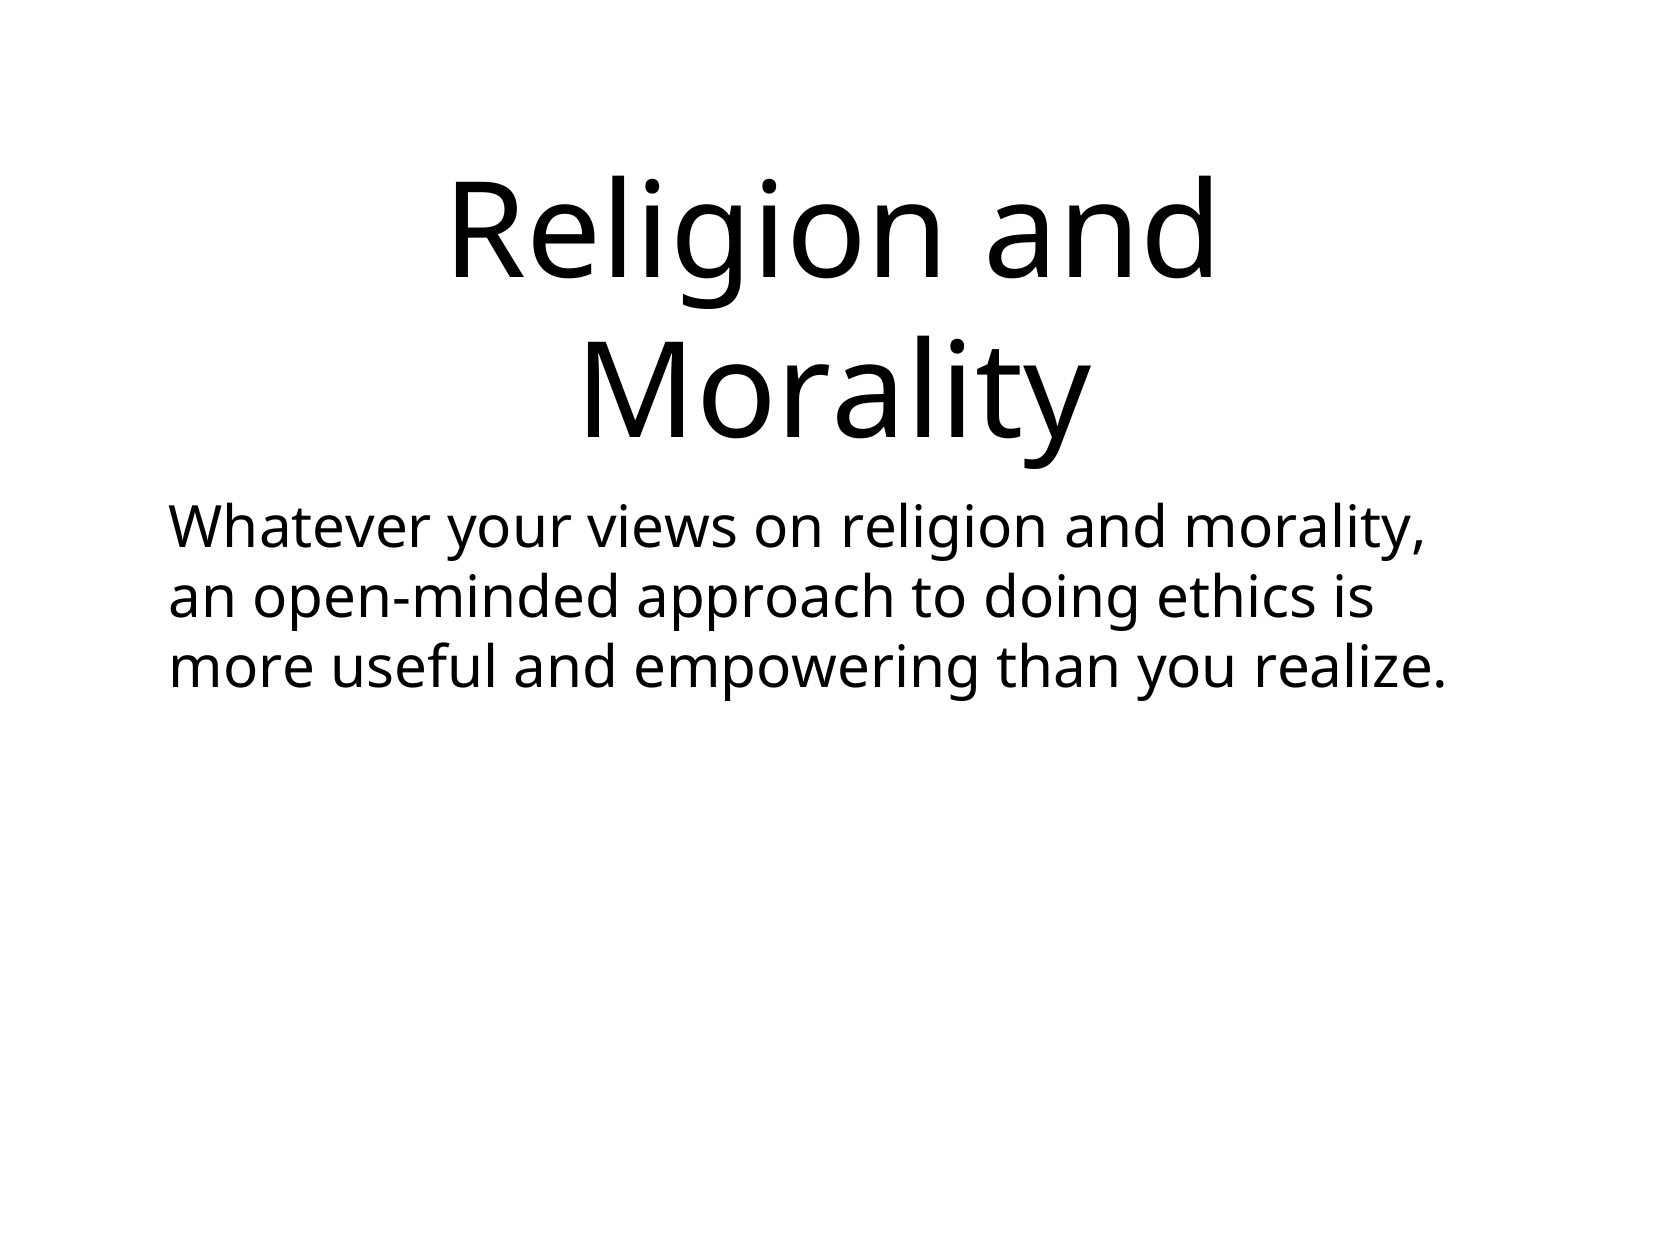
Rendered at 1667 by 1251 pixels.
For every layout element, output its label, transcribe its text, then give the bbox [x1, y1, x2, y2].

title Religion and Morality [162, 137, 1505, 307]
list Whatever your views on religion and morality, an open-minded approach to doing ethics is more useful and empowering than you realize. [162, 483, 1505, 765]
